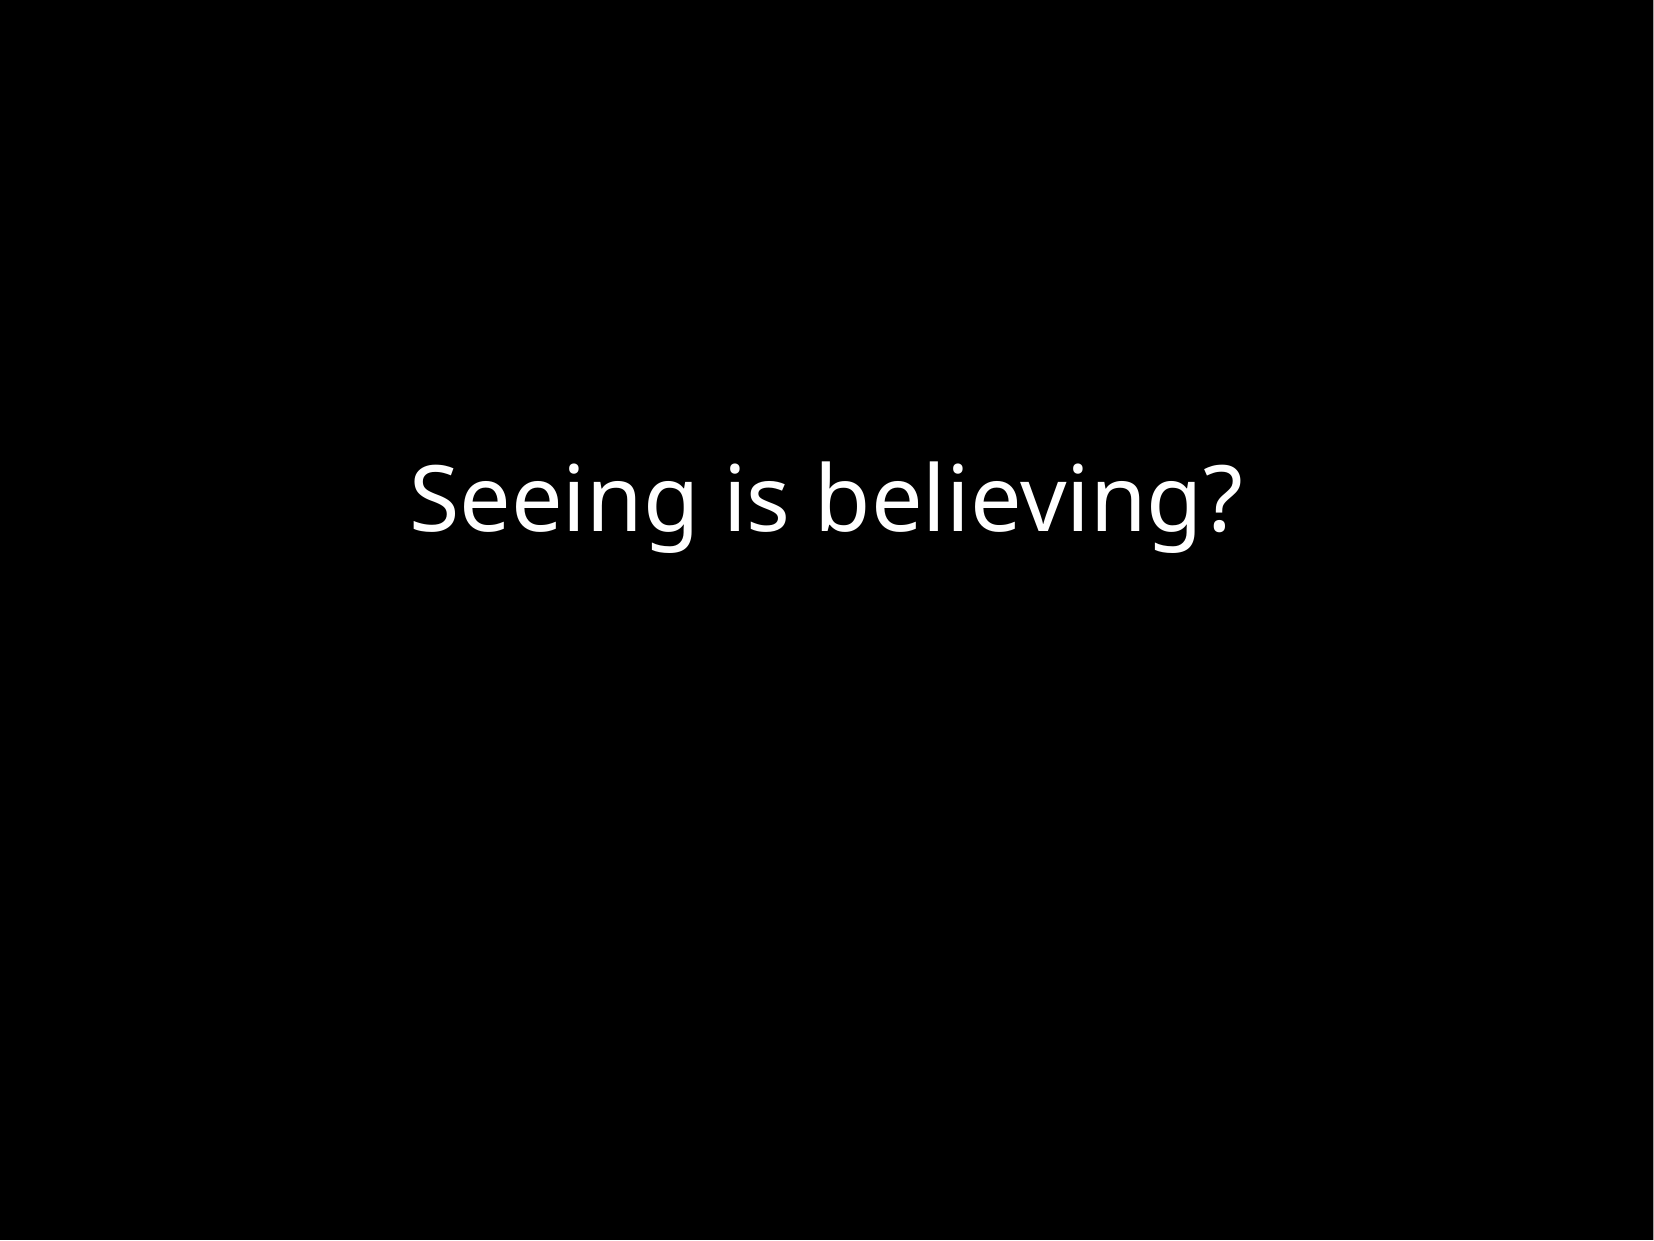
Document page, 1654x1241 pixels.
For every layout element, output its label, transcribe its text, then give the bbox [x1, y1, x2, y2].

title Seeing is believing? [82, 399, 1571, 592]
